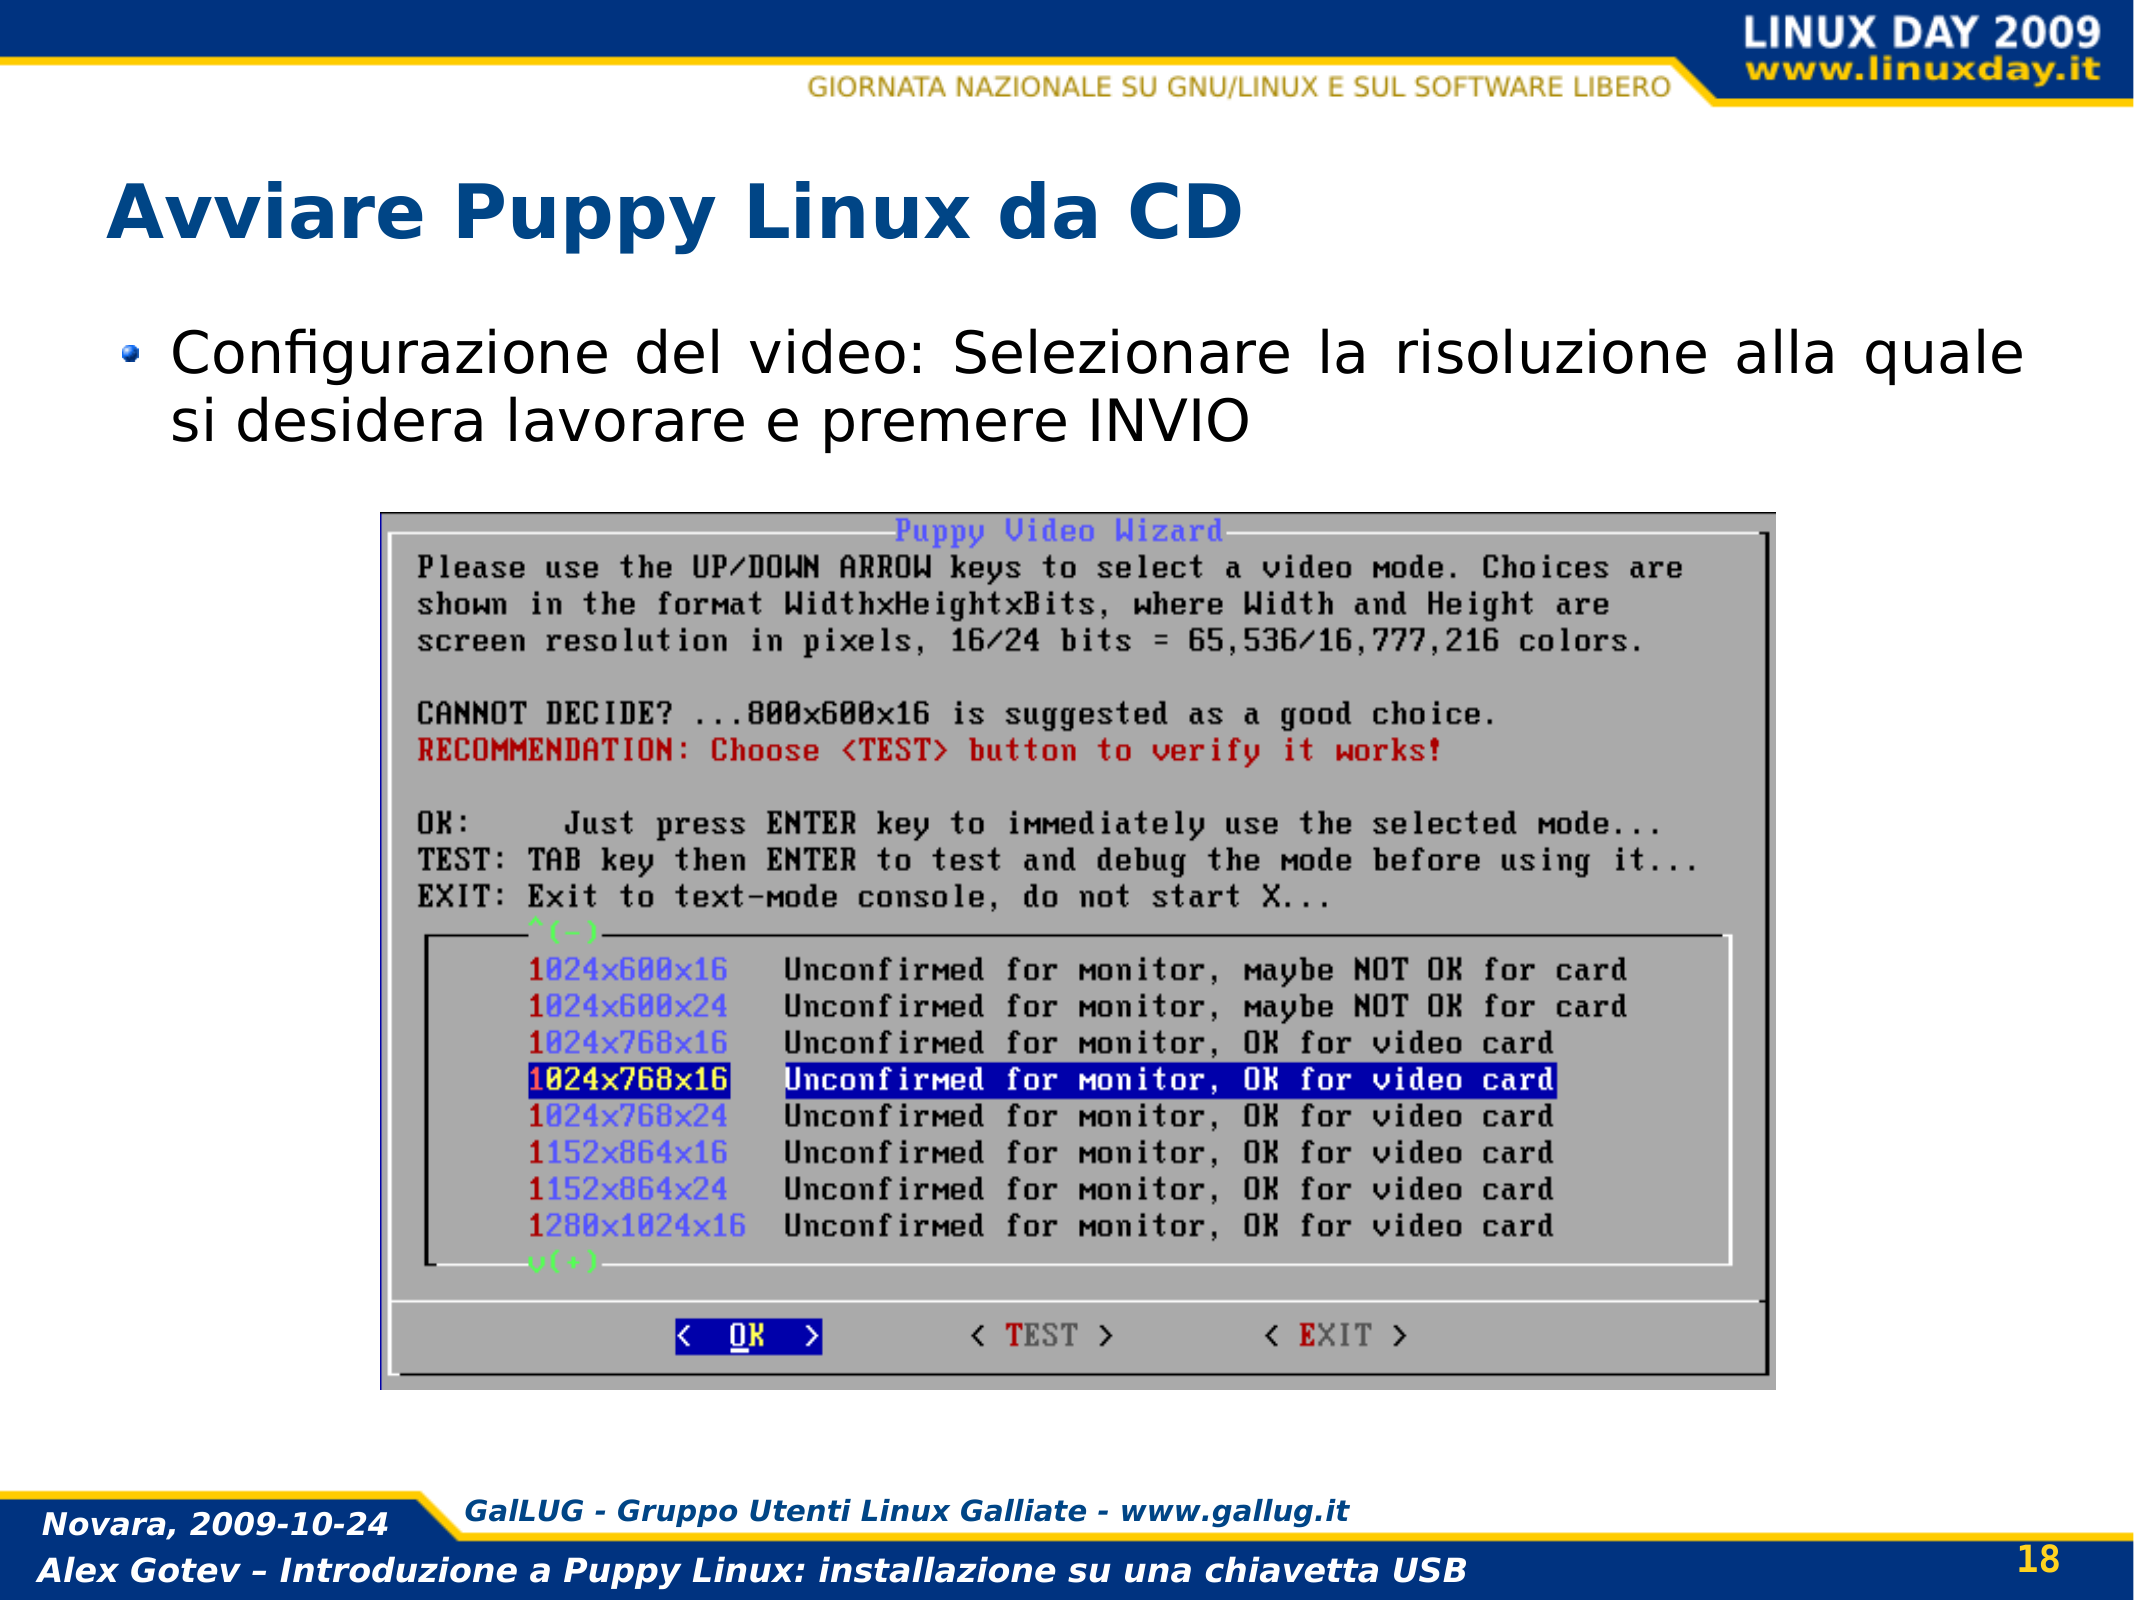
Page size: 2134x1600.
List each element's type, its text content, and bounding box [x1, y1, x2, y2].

picture [0, 0, 2134, 1600]
title Avviare Puppy Linux da CD [106, 159, 2080, 267]
list Configurazione del video: Selezionare la risoluzione alla quale si desidera lavorare e premere INVIO [106, 319, 2027, 1441]
